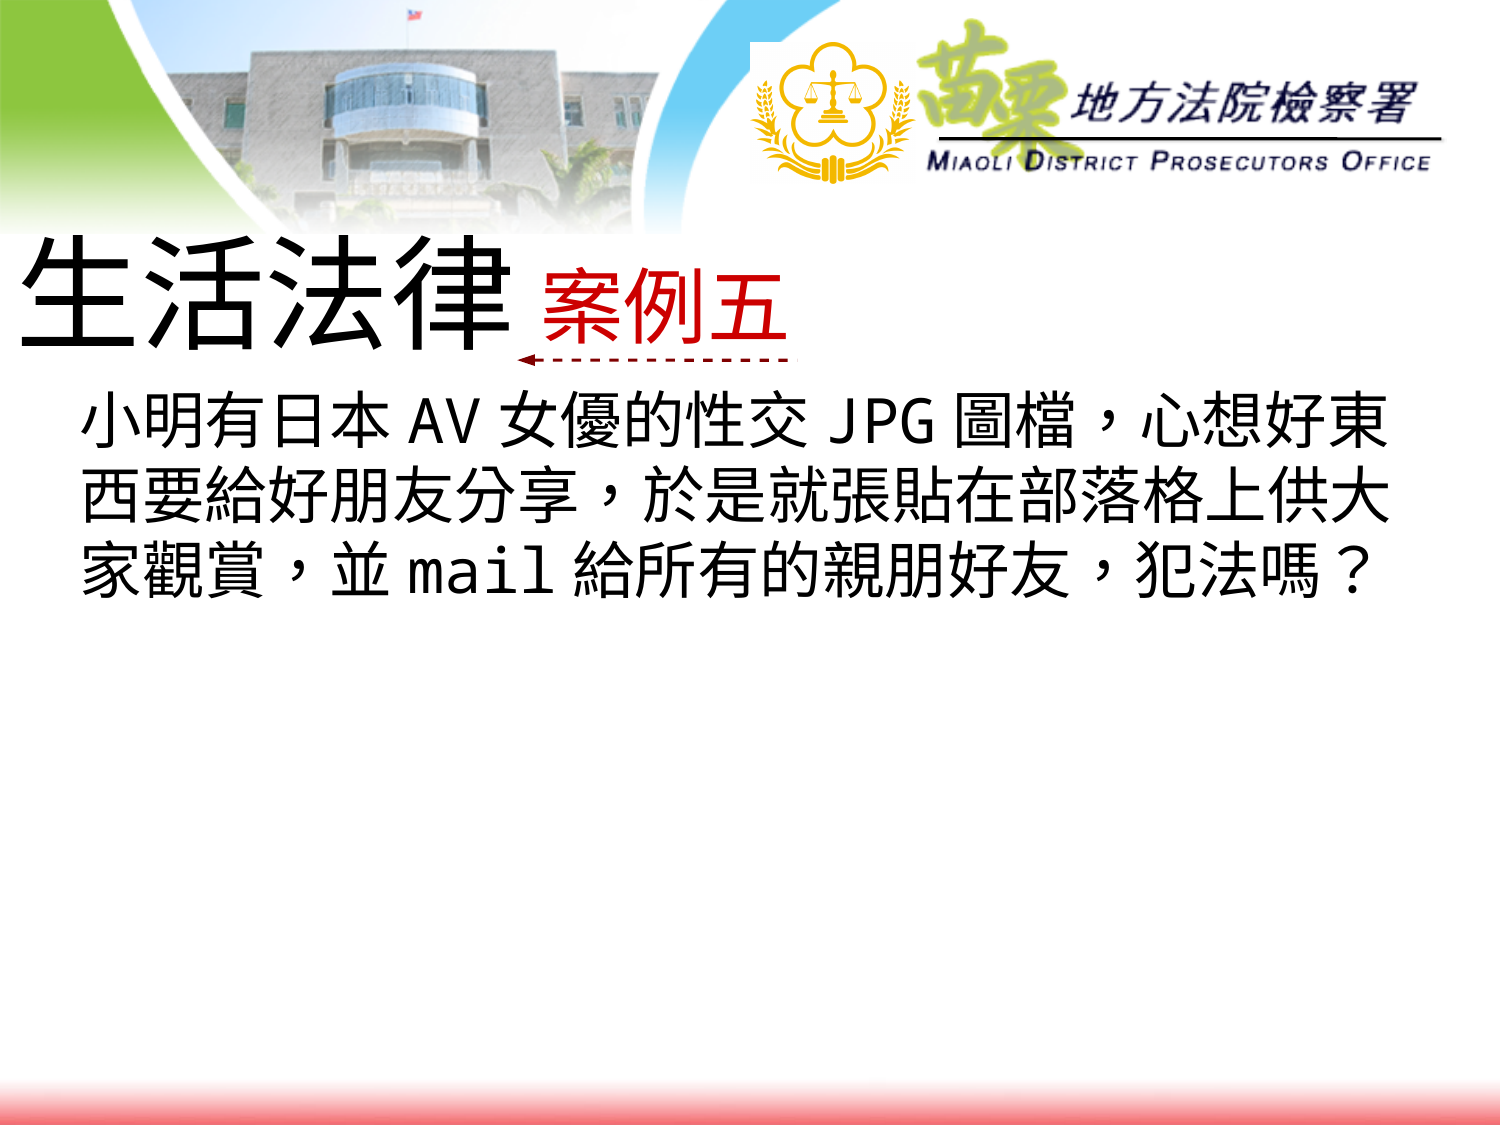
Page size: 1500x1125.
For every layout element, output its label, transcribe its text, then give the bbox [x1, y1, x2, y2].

picture [0, 1026, 1500, 1125]
text_box 案例五 [531, 247, 805, 362]
text_box 小明有日本AV女優的性交JPG圖檔，心想好東西要給好朋友分享，於是就張貼在部落格上供大家觀賞，並mail給所有的親朋好友，犯法嗎？ [65, 374, 1447, 614]
text_box 生活法律 [0, 208, 531, 374]
